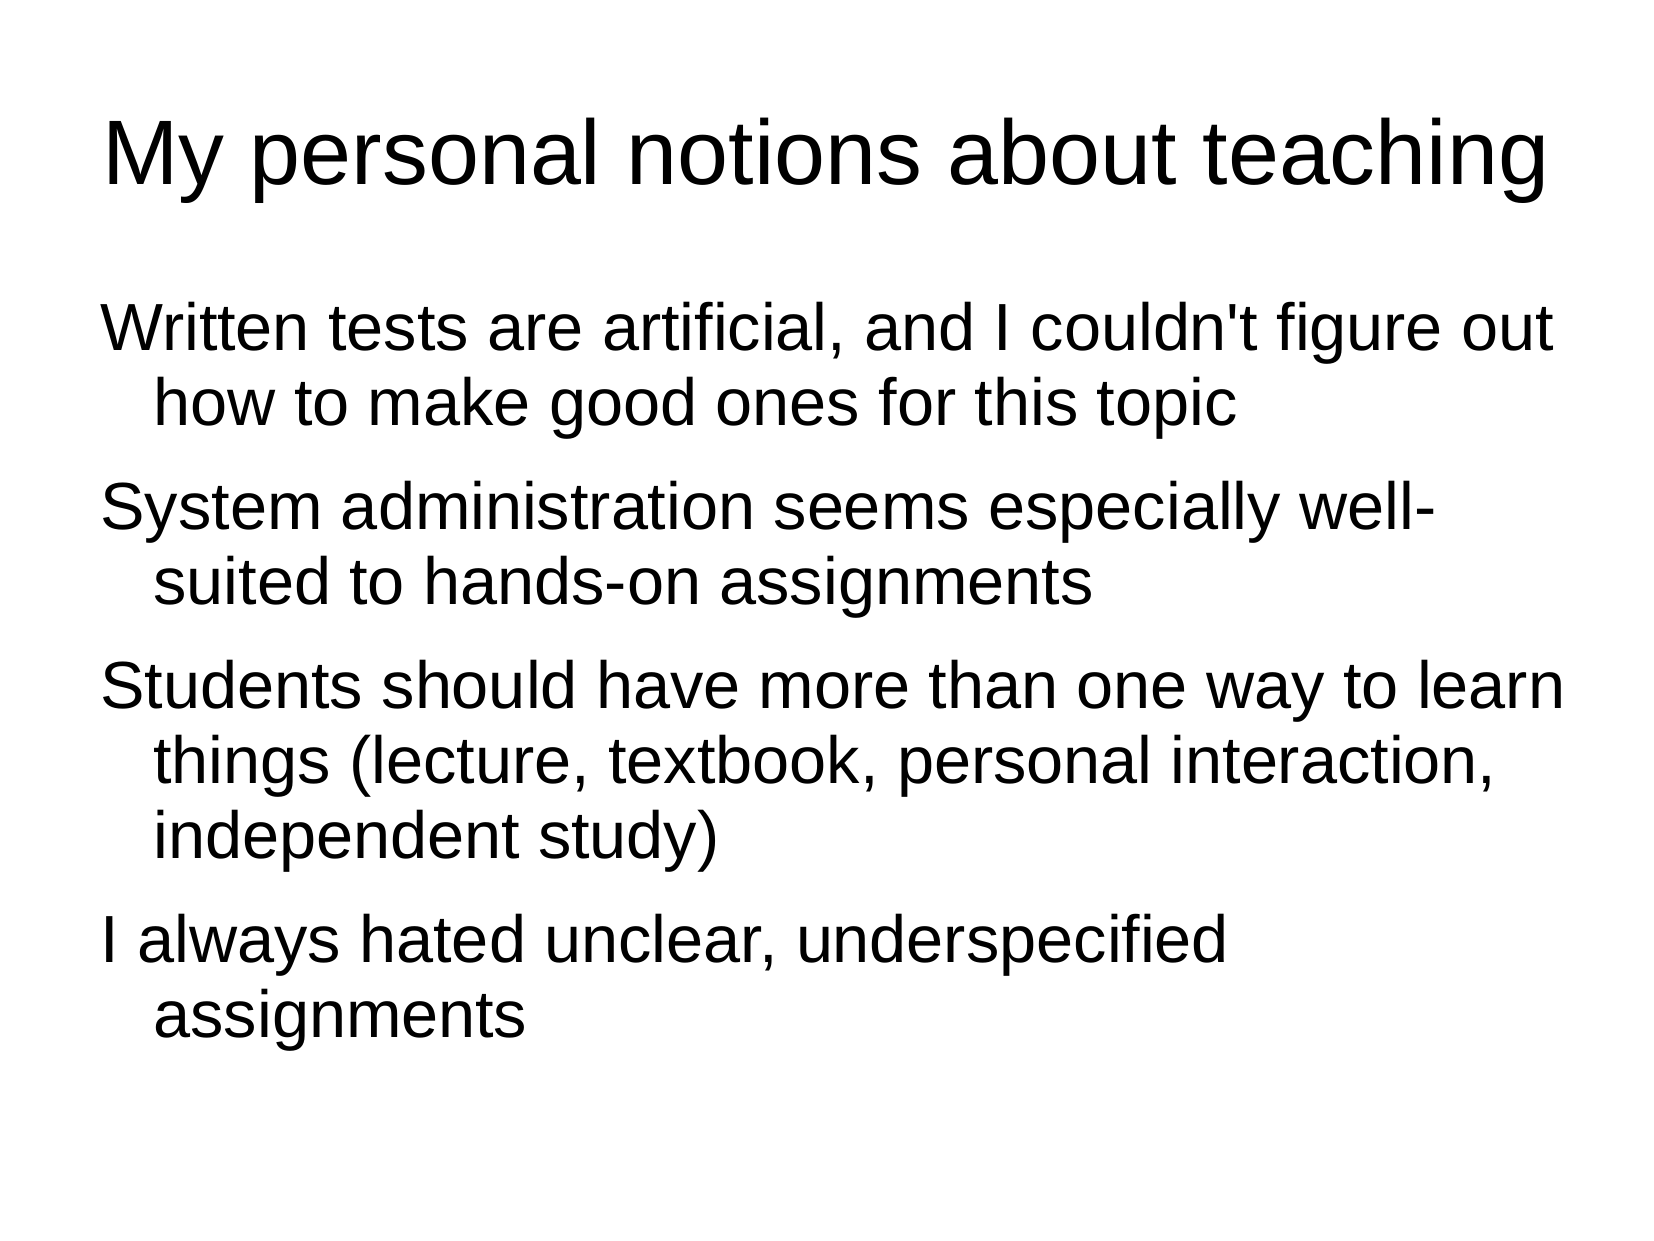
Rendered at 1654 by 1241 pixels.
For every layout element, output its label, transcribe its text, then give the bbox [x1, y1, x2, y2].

list Written tests are artificial, and I couldn't figure out how to make good ones for this topic System administration seems especially well-suited to hands-on assignments Students should have more than one way to learn things (lecture, textbook, personal interaction, independent study) I always hated unclear, underspecified assignments [82, 290, 1571, 1094]
title My personal notions about teaching [82, 56, 1571, 250]
